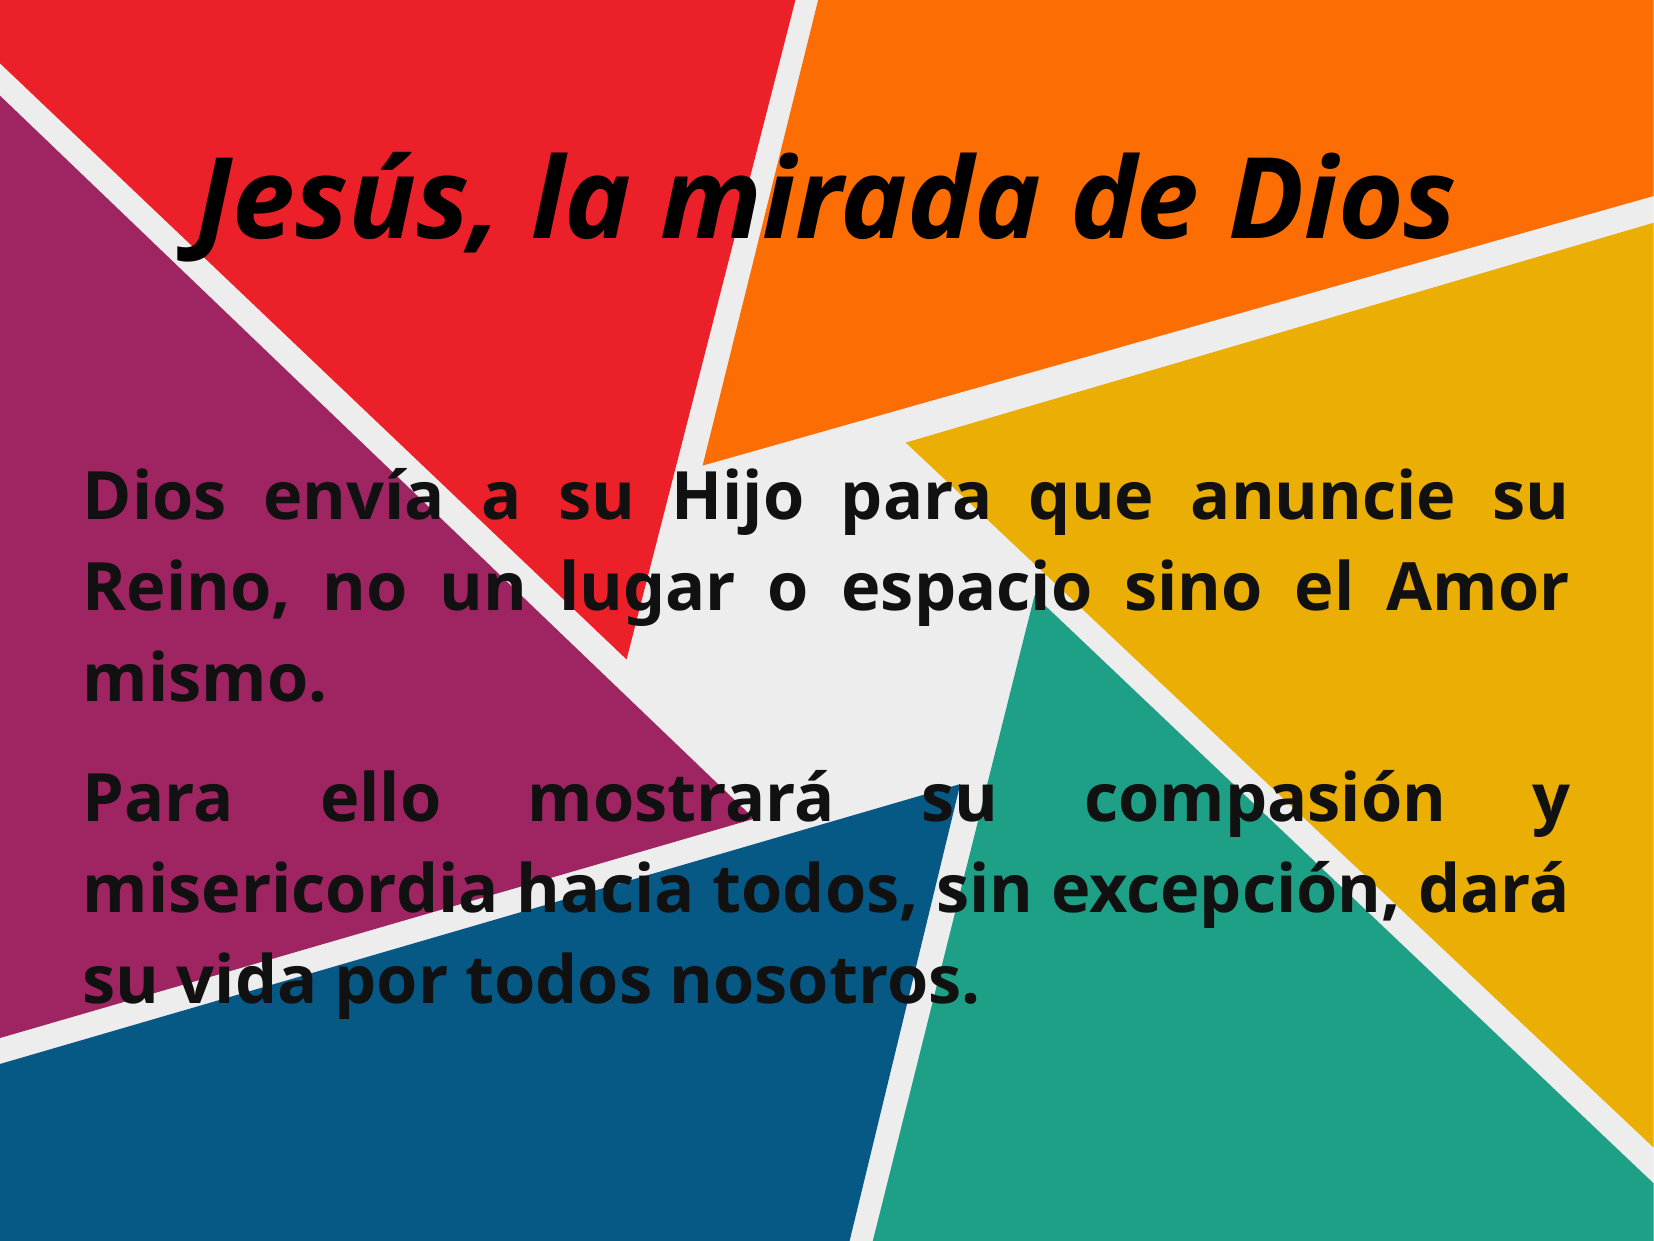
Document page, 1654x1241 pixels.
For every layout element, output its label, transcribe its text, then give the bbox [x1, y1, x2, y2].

list Dios envía a su Hijo para que anuncie su Reino, no un lugar o espacio sino el Amor mismo. Para ello mostrará su compasión y misericordia hacia todos, sin excepción, dará su vida por todos nosotros. [82, 448, 1571, 1158]
title Jesús, la mirada de Dios [82, 47, 1571, 343]
